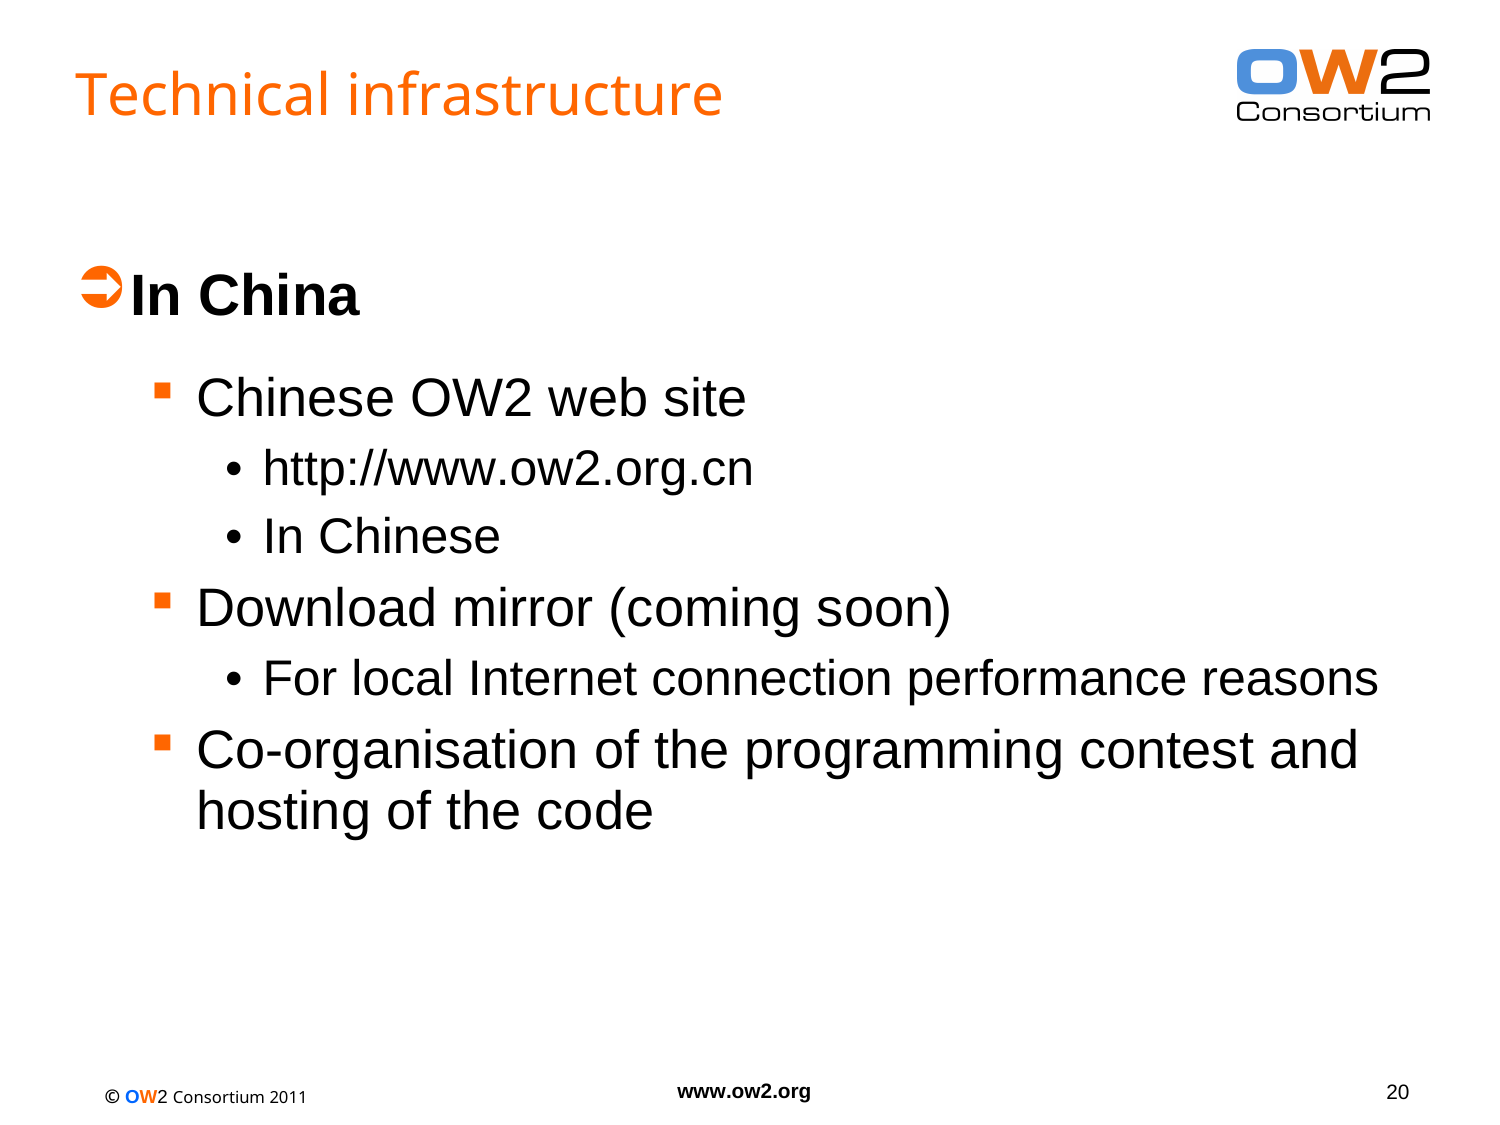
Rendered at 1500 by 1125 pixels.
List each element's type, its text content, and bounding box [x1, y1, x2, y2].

title Technical infrastructure [75, 45, 1175, 215]
list In China Chinese OW2 web site http://www.ow2.org.cn In Chinese Download mirror (coming soon) For local Internet connection performance reasons Co-organisation of the programming contest and hosting of the code [74, 262, 1425, 1005]
